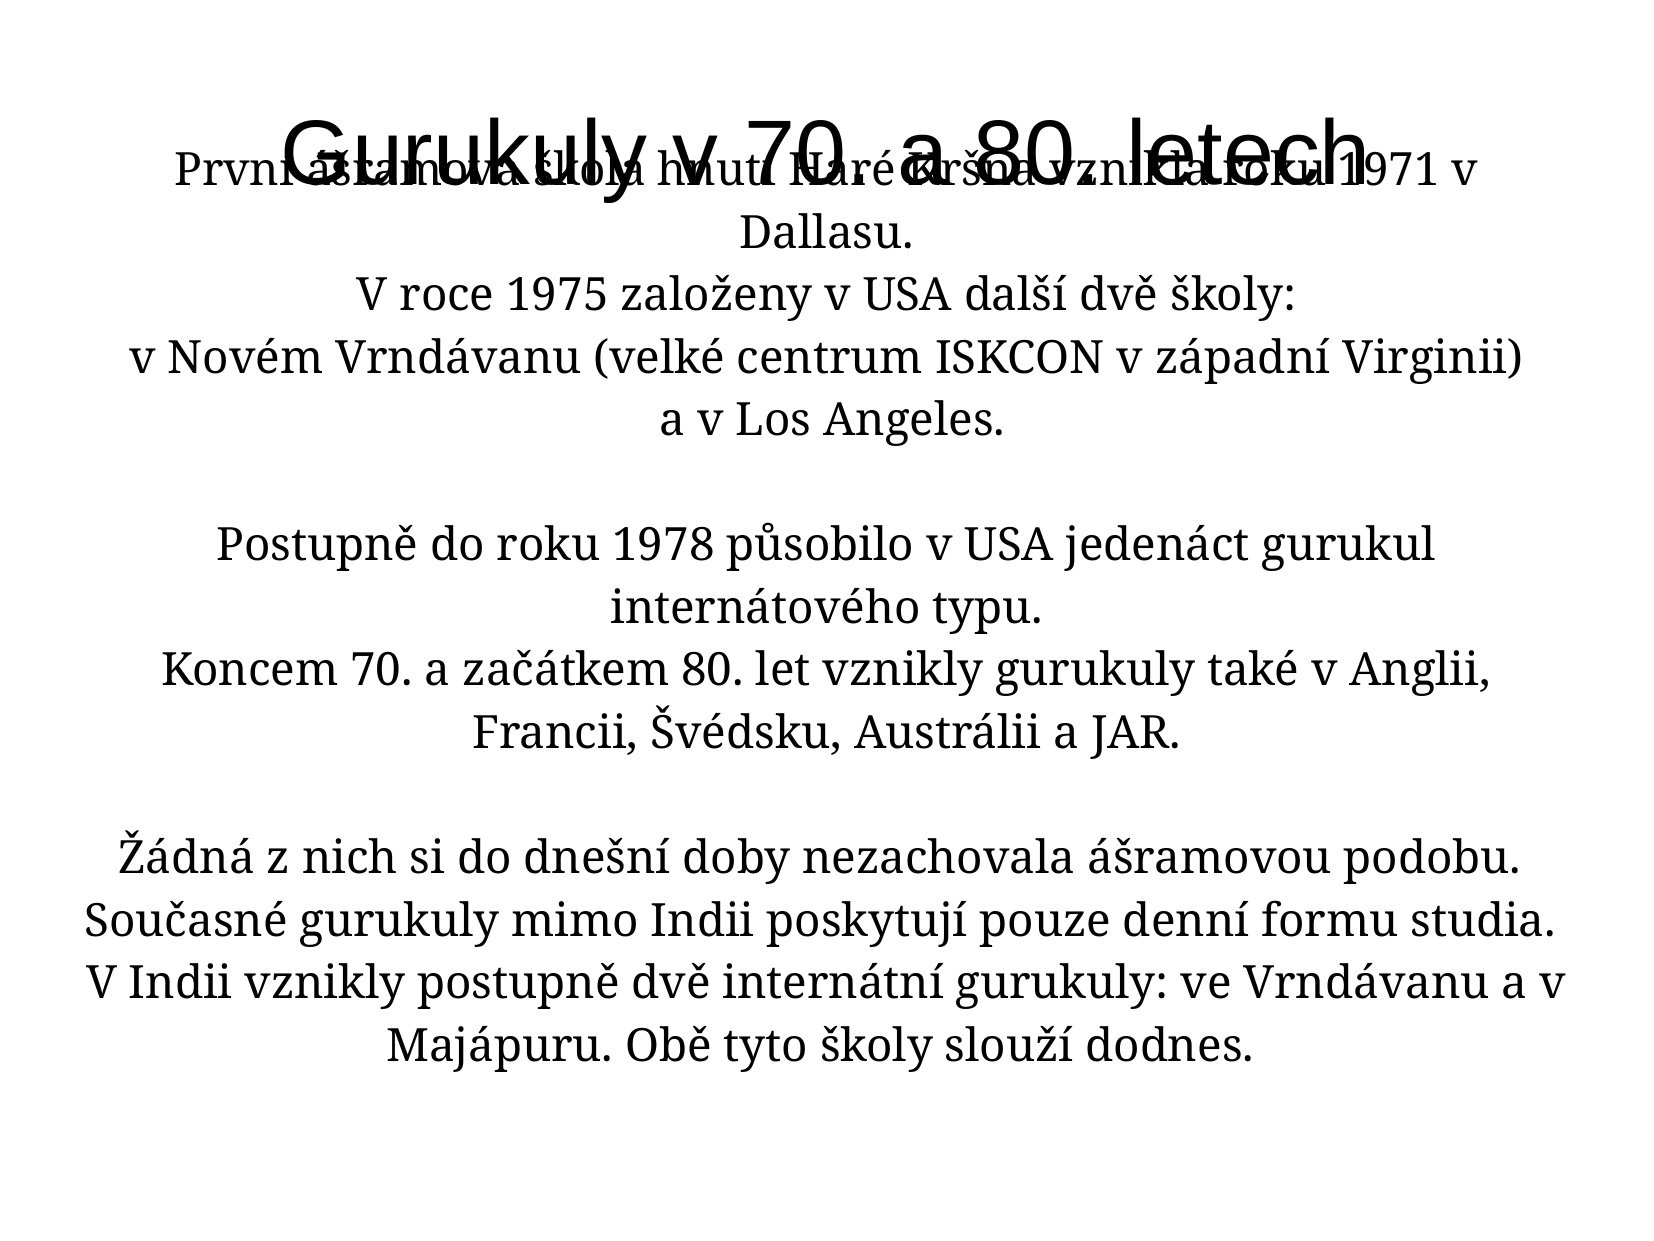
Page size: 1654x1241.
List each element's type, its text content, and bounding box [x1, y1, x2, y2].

subtitle První ášramová škola hnutí Haré Kršna vznikla roku 1971 v Dallasu. V roce 1975 založeny v USA další dvě školy: v Novém Vrndávanu (velké centrum ISKCON v západní Virginii) a v Los Angeles. Postupně do roku 1978 působilo v USA jedenáct gurukul internátového typu. Koncem 70. a začátkem 80. let vznikly gurukuly také v Anglii, Francii, Švédsku, Austrálii a JAR. Žádná z nich si do dnešní doby nezachovala ášramovou podobu. Současné gurukuly mimo Indii poskytují pouze denní formu studia. V Indii vznikly postupně dvě internátní gurukuly: ve Vrndávanu a v Majápuru. Obě tyto školy slouží dodnes. [82, 240, 1571, 1159]
title Gurukuly v 70. a 80. letech [82, 49, 1571, 240]
